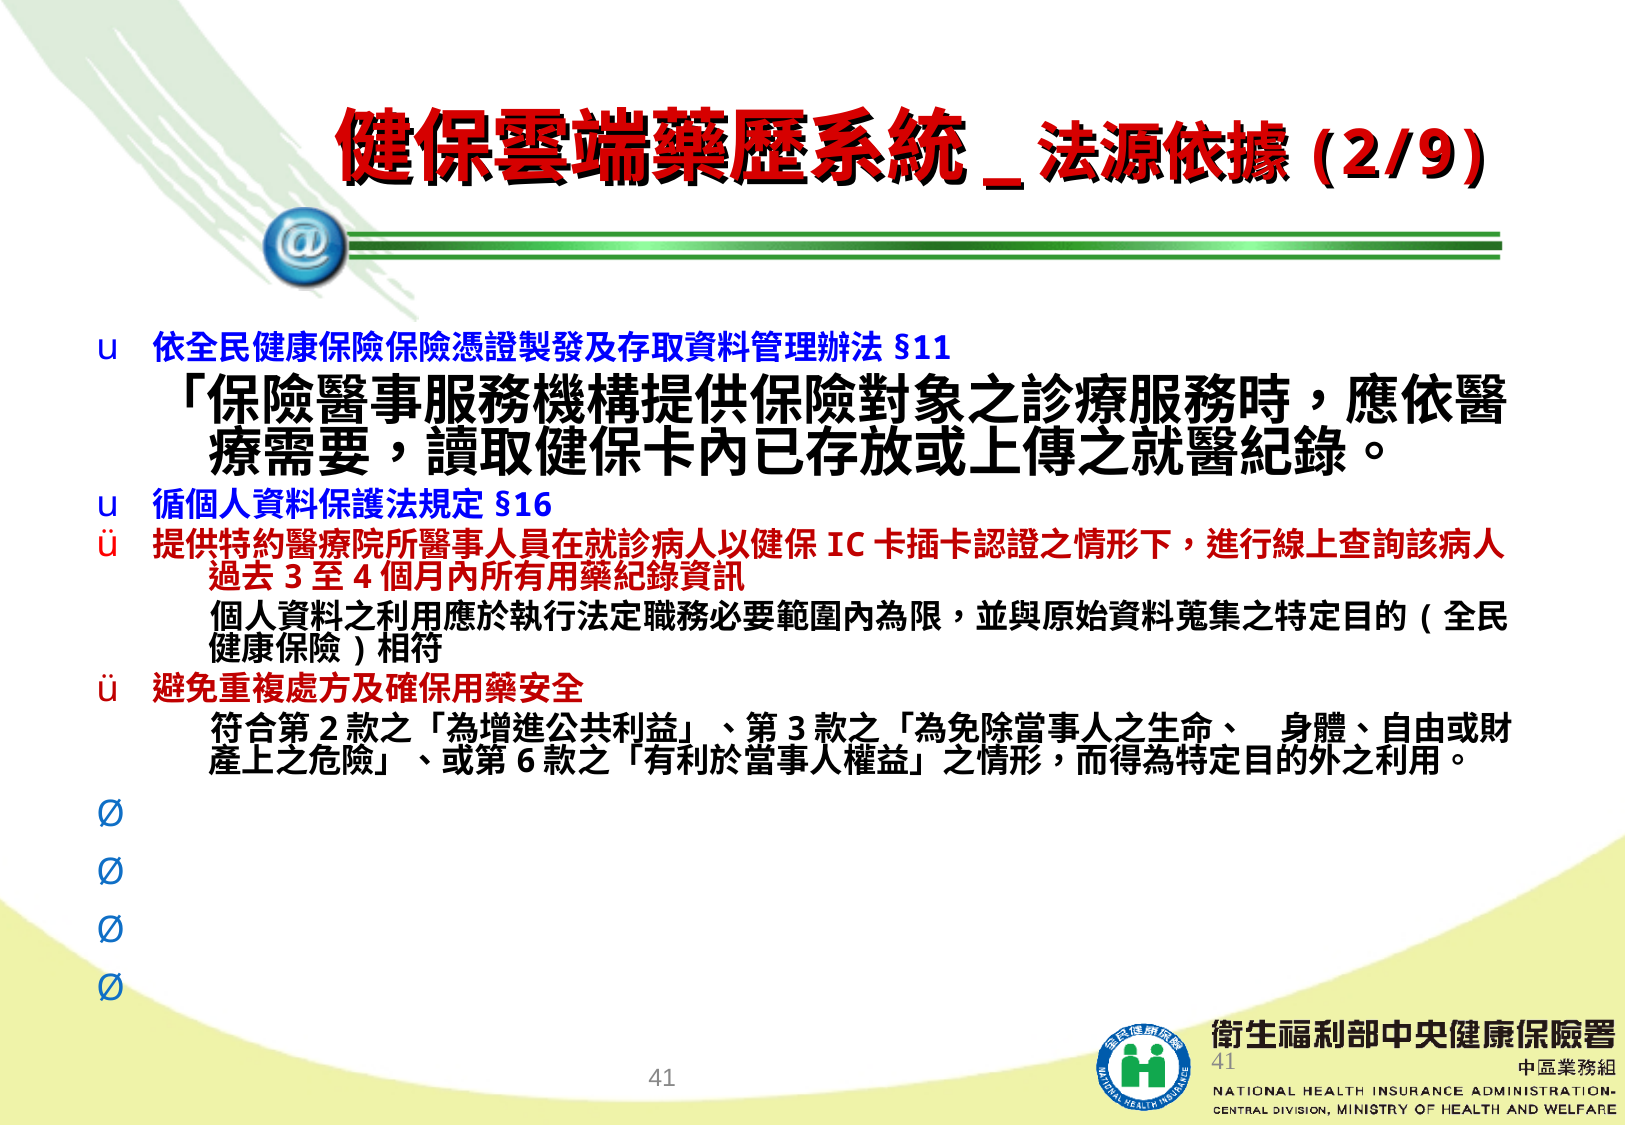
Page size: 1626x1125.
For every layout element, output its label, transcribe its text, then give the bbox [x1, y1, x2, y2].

list 依全民健康保險保險憑證製發及存取資料管理辦法§11 「保險醫事服務機構提供保險對象之診療服務時，應依醫療需要，讀取健保卡內已存放或上傳之就醫紀錄。 循個人資料保護法規定§16 提供特約醫療院所醫事人員在就診病人以健保IC卡插卡認證之情形下，進行線上查詢該病人過去3至4個月內所有用藥紀錄資訊 個人資料之利用應於執行法定職務必要範圍內為限，並與原始資料蒐集之特定目的(全民健康保險)相符 避免重複處方及確保用藥安全 符合第2款之「為增進公共利益」、第3款之「為免除當事人之生命、 身體、自由或財產上之危險」、或第6款之「有利於當事人權益」之情形，而得為特定目的外之利用。 [81, 326, 1544, 1094]
text_box [633, 1046, 1013, 1107]
title 健保雲端藥歷系統_法源依據(2/9) [304, 78, 1522, 209]
text_box [1196, 1021, 1535, 1097]
